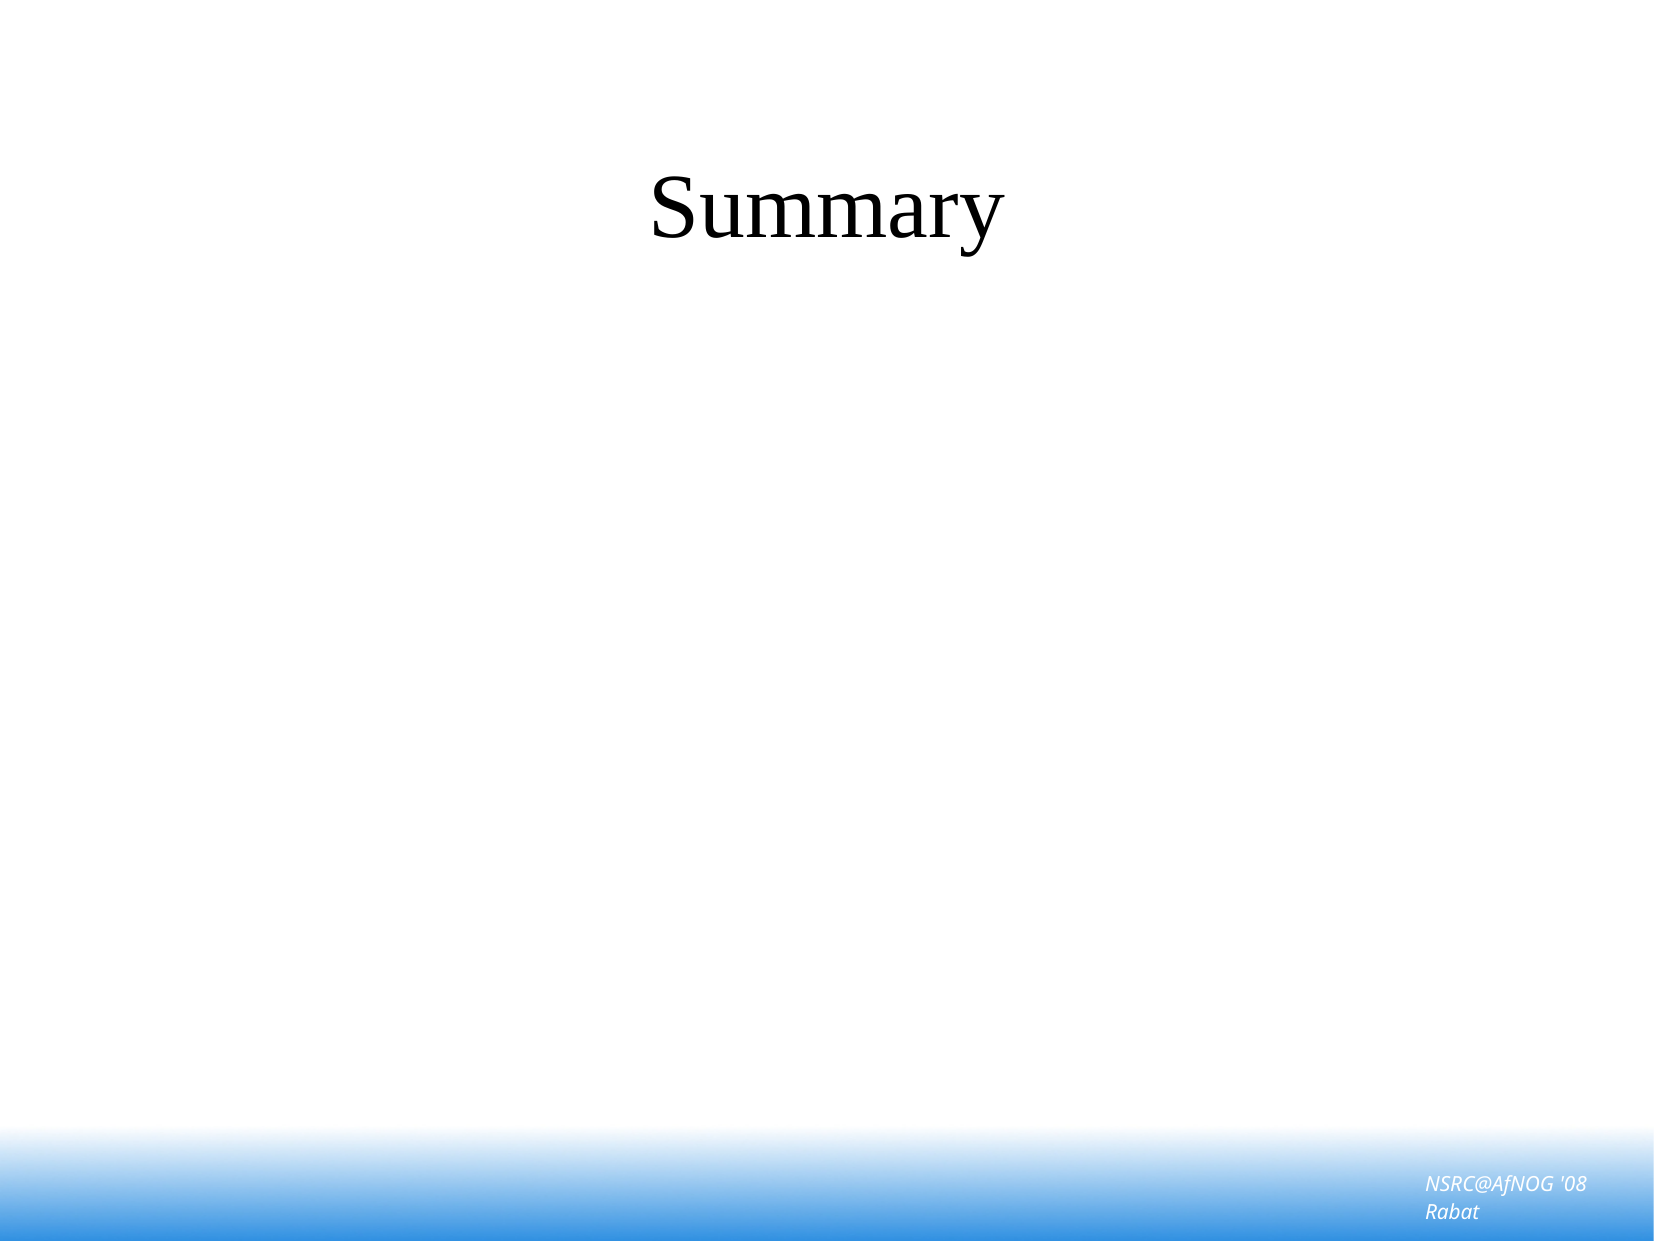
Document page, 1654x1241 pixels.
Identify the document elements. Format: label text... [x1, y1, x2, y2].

title Summary [121, 102, 1534, 310]
picture [0, 1124, 1654, 1241]
